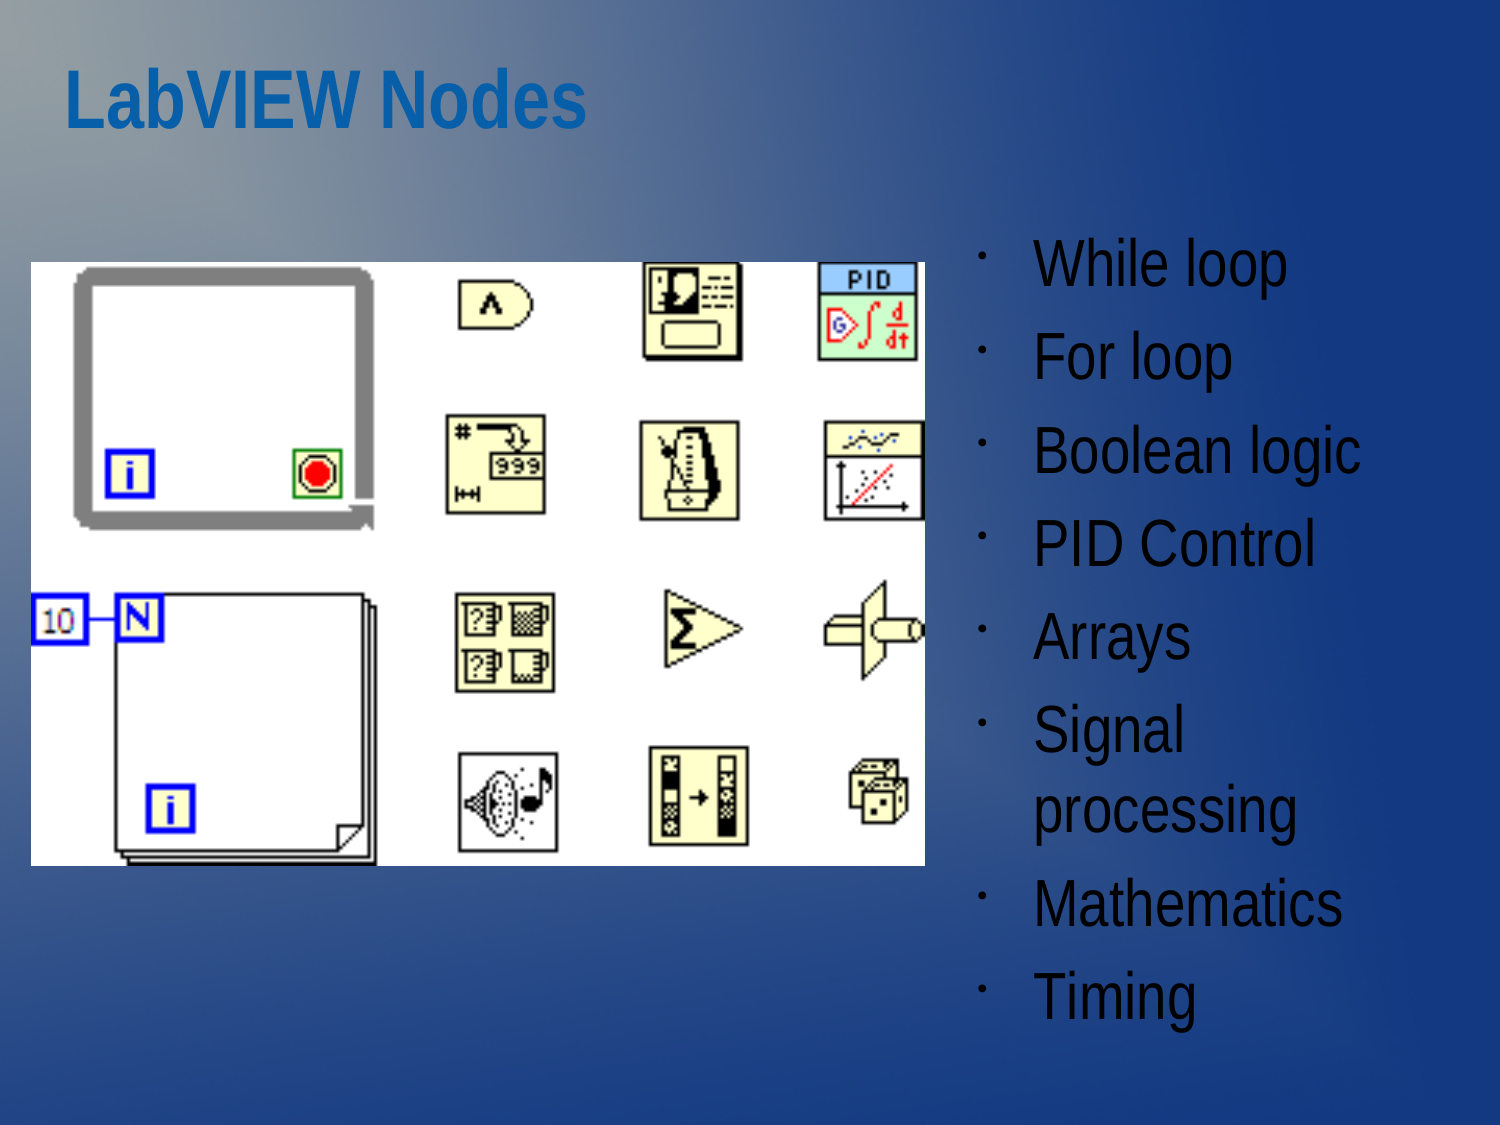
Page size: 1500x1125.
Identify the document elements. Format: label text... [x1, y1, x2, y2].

picture [0, 0, 1500, 1125]
title LabVIEW Nodes [50, 37, 1438, 225]
list While loop For loop Boolean logic PID Control Arrays Signal processing Mathematics Timing [962, 212, 1450, 948]
